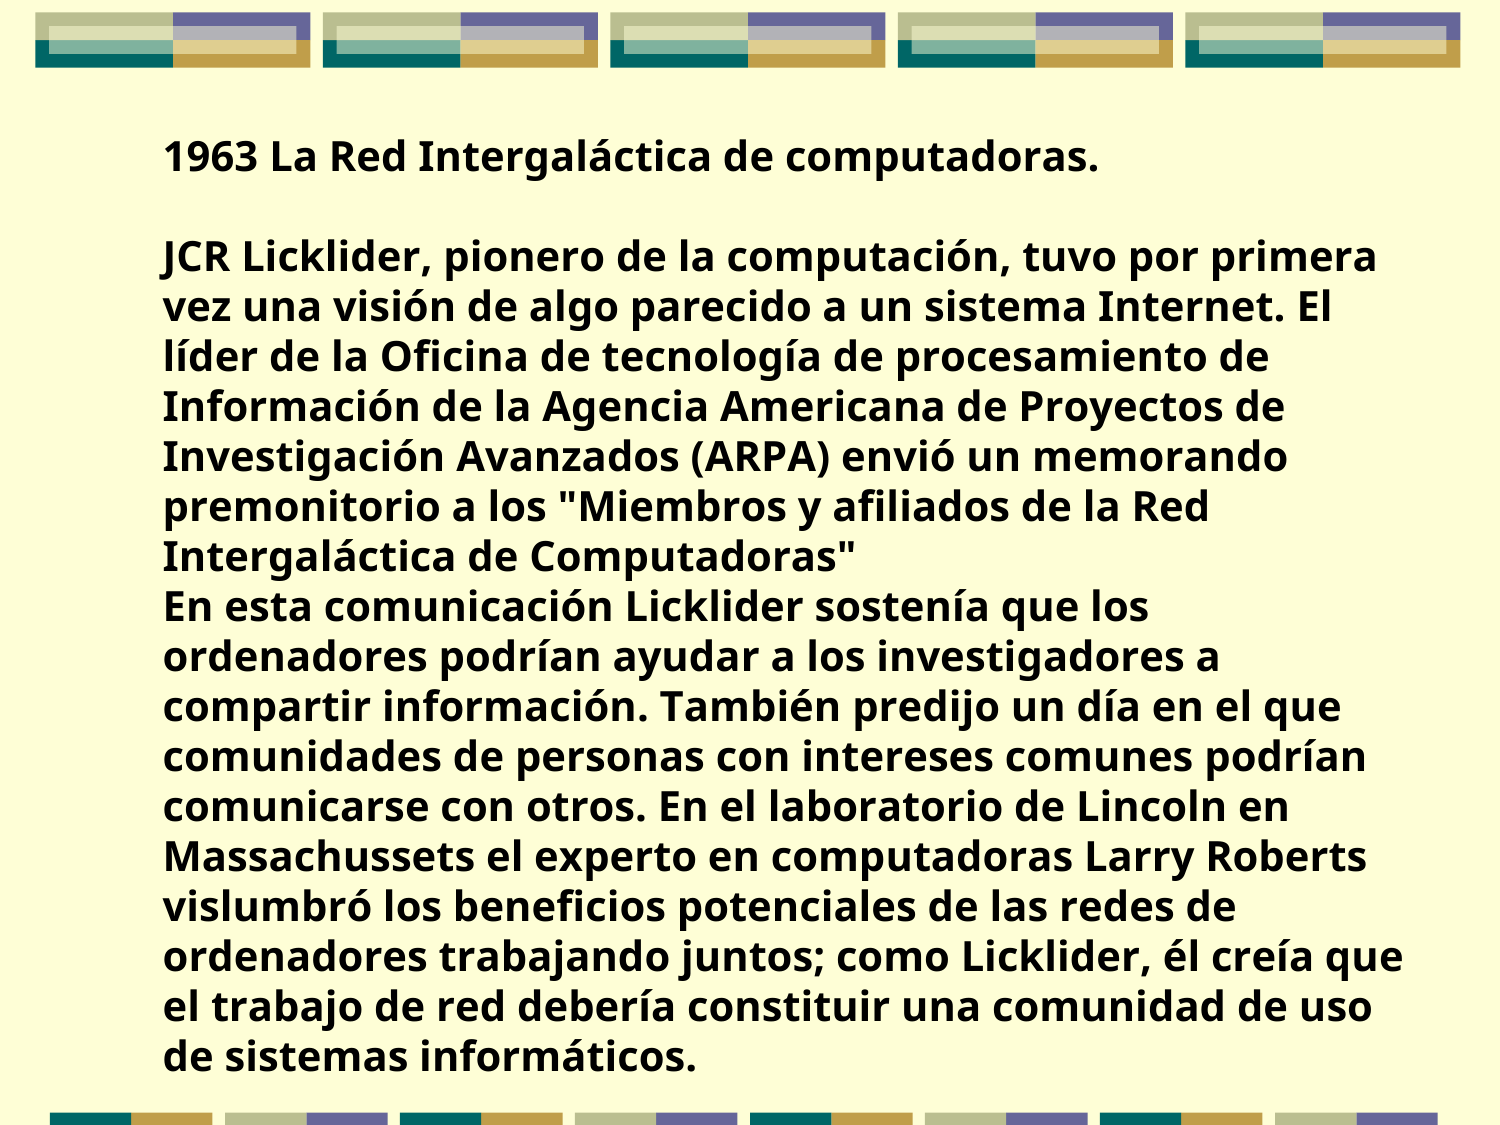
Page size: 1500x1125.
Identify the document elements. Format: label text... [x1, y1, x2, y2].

title 1963 La Red Intergaláctica de computadoras. JCR Licklider, pionero de la computación, tuvo por primera vez una visión de algo parecido a un sistema Internet. El líder de la Oficina de tecnología de procesamiento de Información de la Agencia Americana de Proyectos de Investigación Avanzados (ARPA) envió un memorando premonitorio a los "Miembros y afiliados de la Red Intergaláctica de Computadoras" En esta comunicación Licklider sostenía que los ordenadores podrían ayudar a los investigadores a compartir información. También predijo un día en el que comunidades de personas con intereses comunes podrían comunicarse con otros. En el laboratorio de Lincoln en Massachussets el experto en computadoras Larry Roberts vislumbró los beneficios potenciales de las redes de ordenadores trabajando juntos; como Licklider, él creía que el trabajo de red debería constituir una comunidad de uso de sistemas informáticos. [147, 561, 1423, 749]
